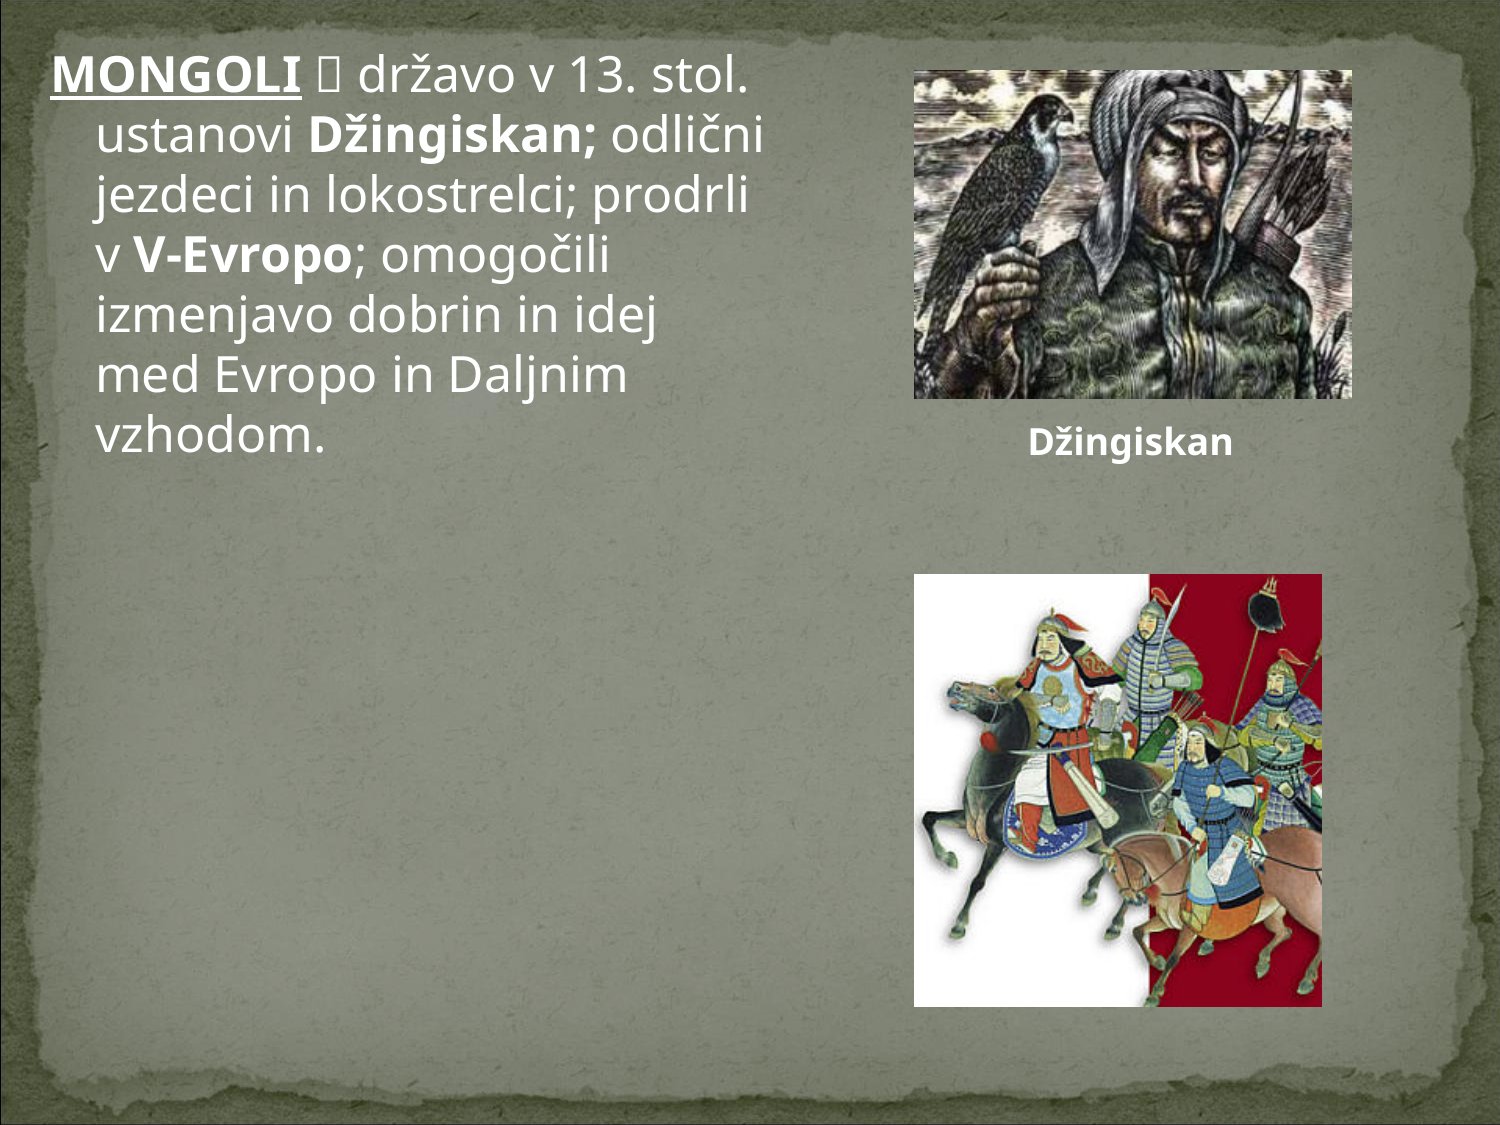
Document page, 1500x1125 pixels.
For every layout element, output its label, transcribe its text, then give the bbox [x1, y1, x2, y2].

text_box Džingiskan [913, 410, 1348, 470]
picture [0, 0, 1500, 1125]
list MONGOLI  državo v 13. stol. ustanovi Džingiskan; odlični jezdeci in lokostrelci; prodrli v V-Evropo; omogočili izmenjavo dobrin in idej med Evropo in Daljnim vzhodom. [35, 35, 786, 1043]
